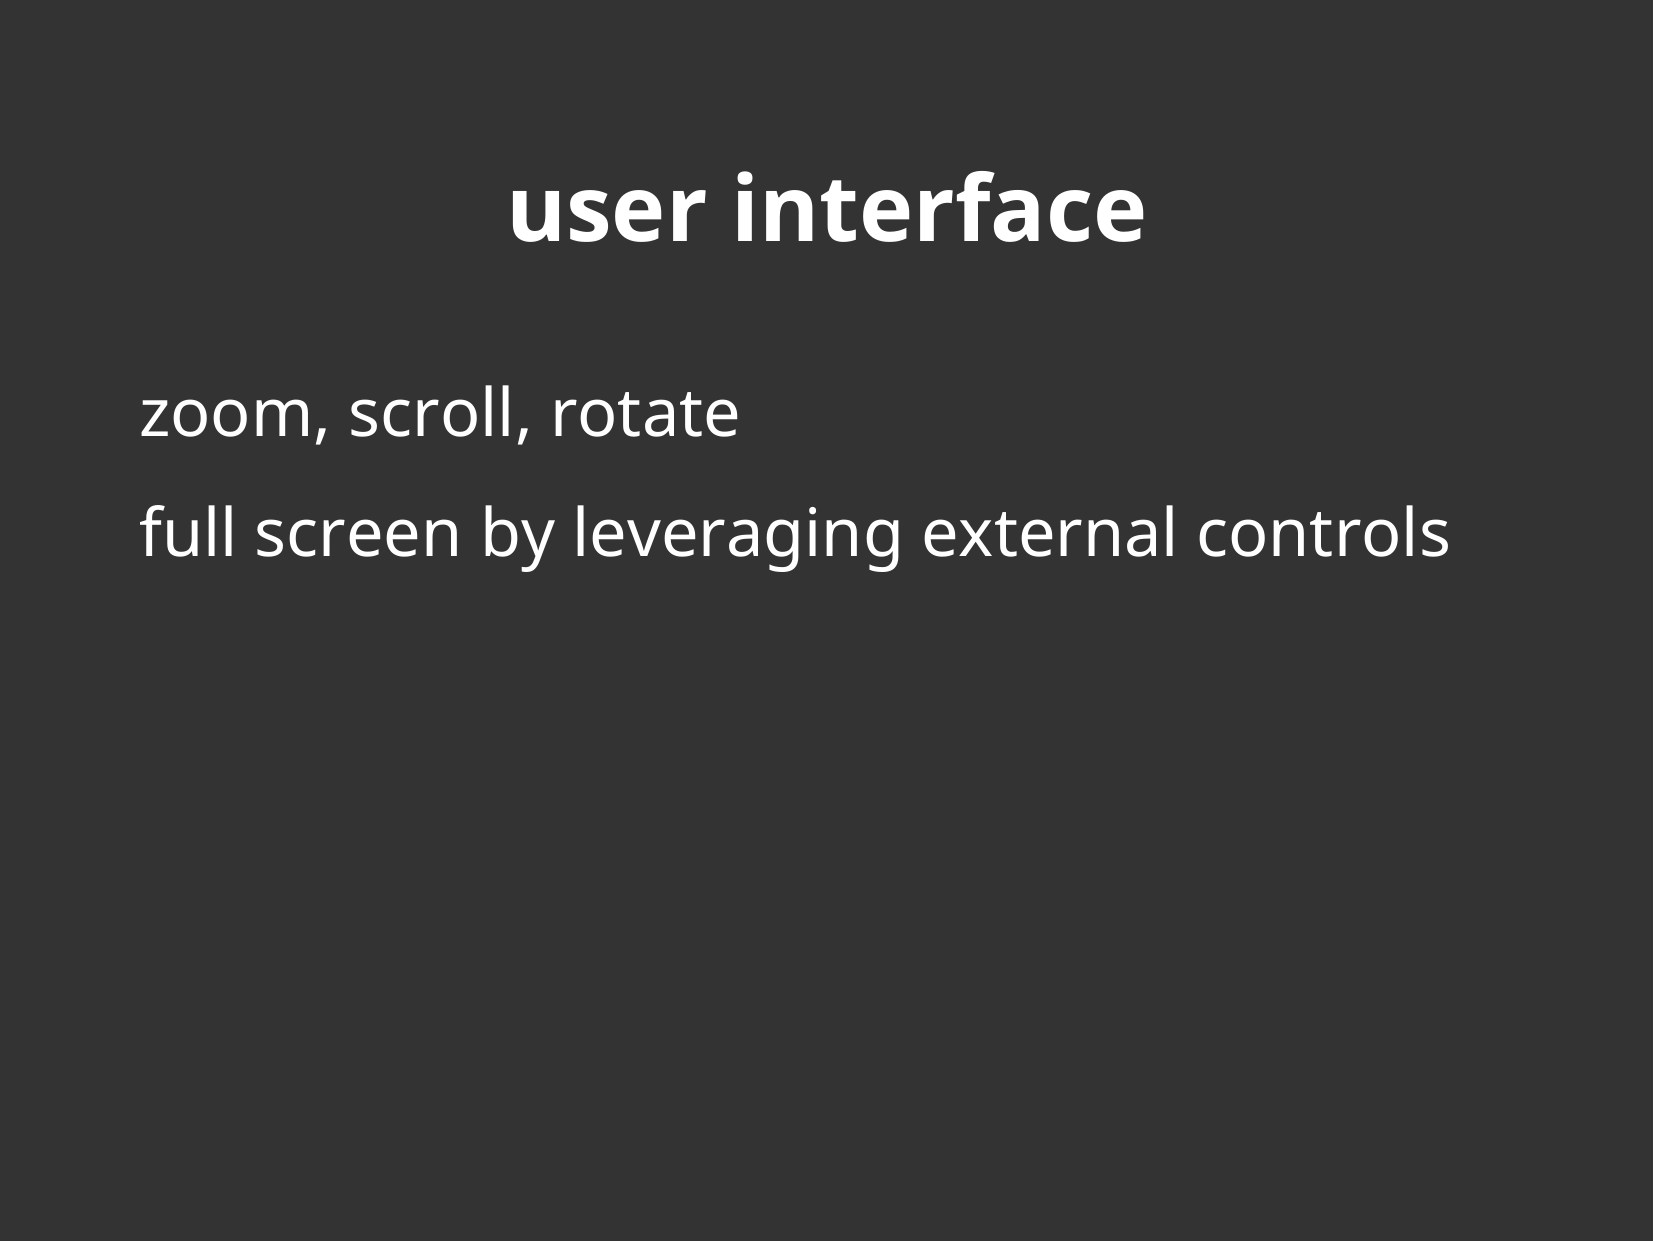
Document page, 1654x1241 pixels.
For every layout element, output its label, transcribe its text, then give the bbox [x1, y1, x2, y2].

title user interface [121, 102, 1533, 311]
list zoom, scroll, rotate full screen by leveraging external controls [121, 365, 1533, 1127]
